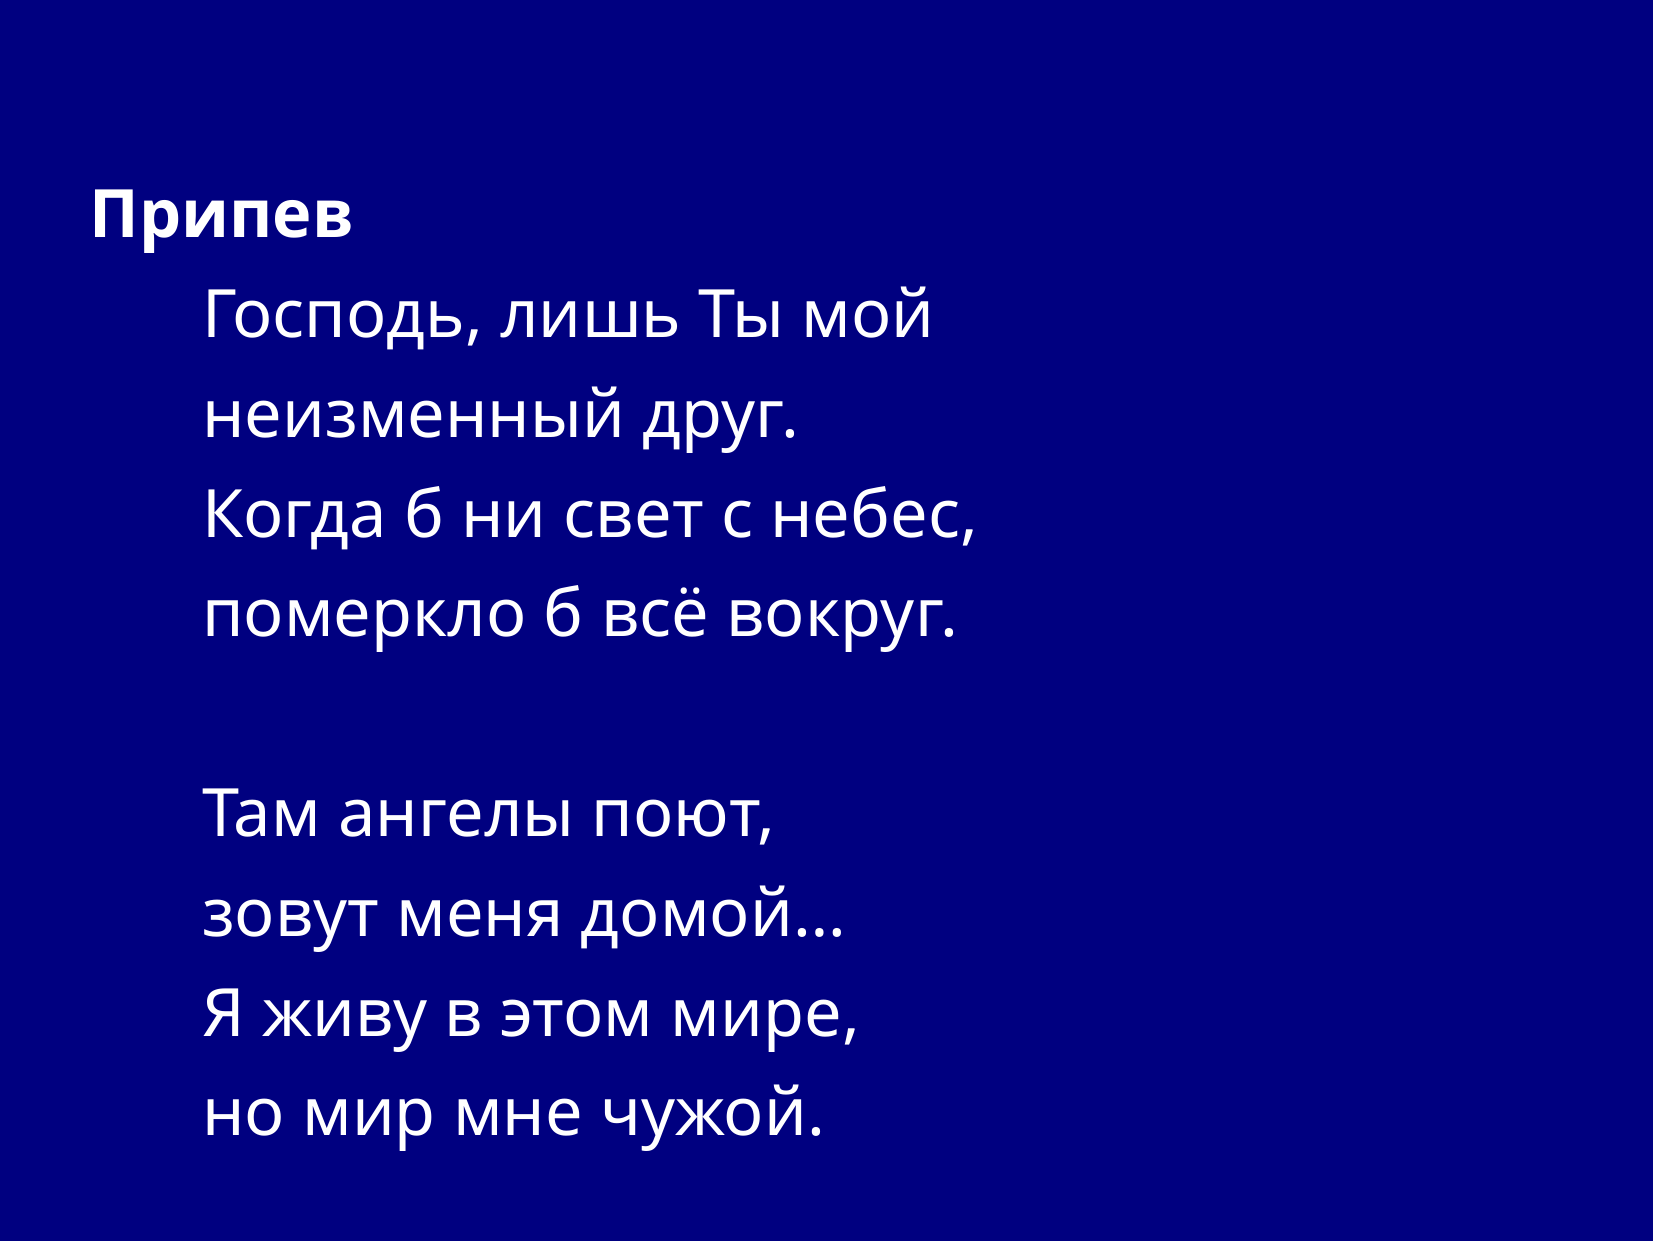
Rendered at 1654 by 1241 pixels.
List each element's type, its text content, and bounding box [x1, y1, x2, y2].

text_box Припев Господь, лишь Ты мой неизменный друг. Когда б ни свет с небес, померкло б всё вокруг. Там ангелы поют, зовут меня домой… Я живу в этом мире, но мир мне чужой. [75, 150, 1576, 1163]
